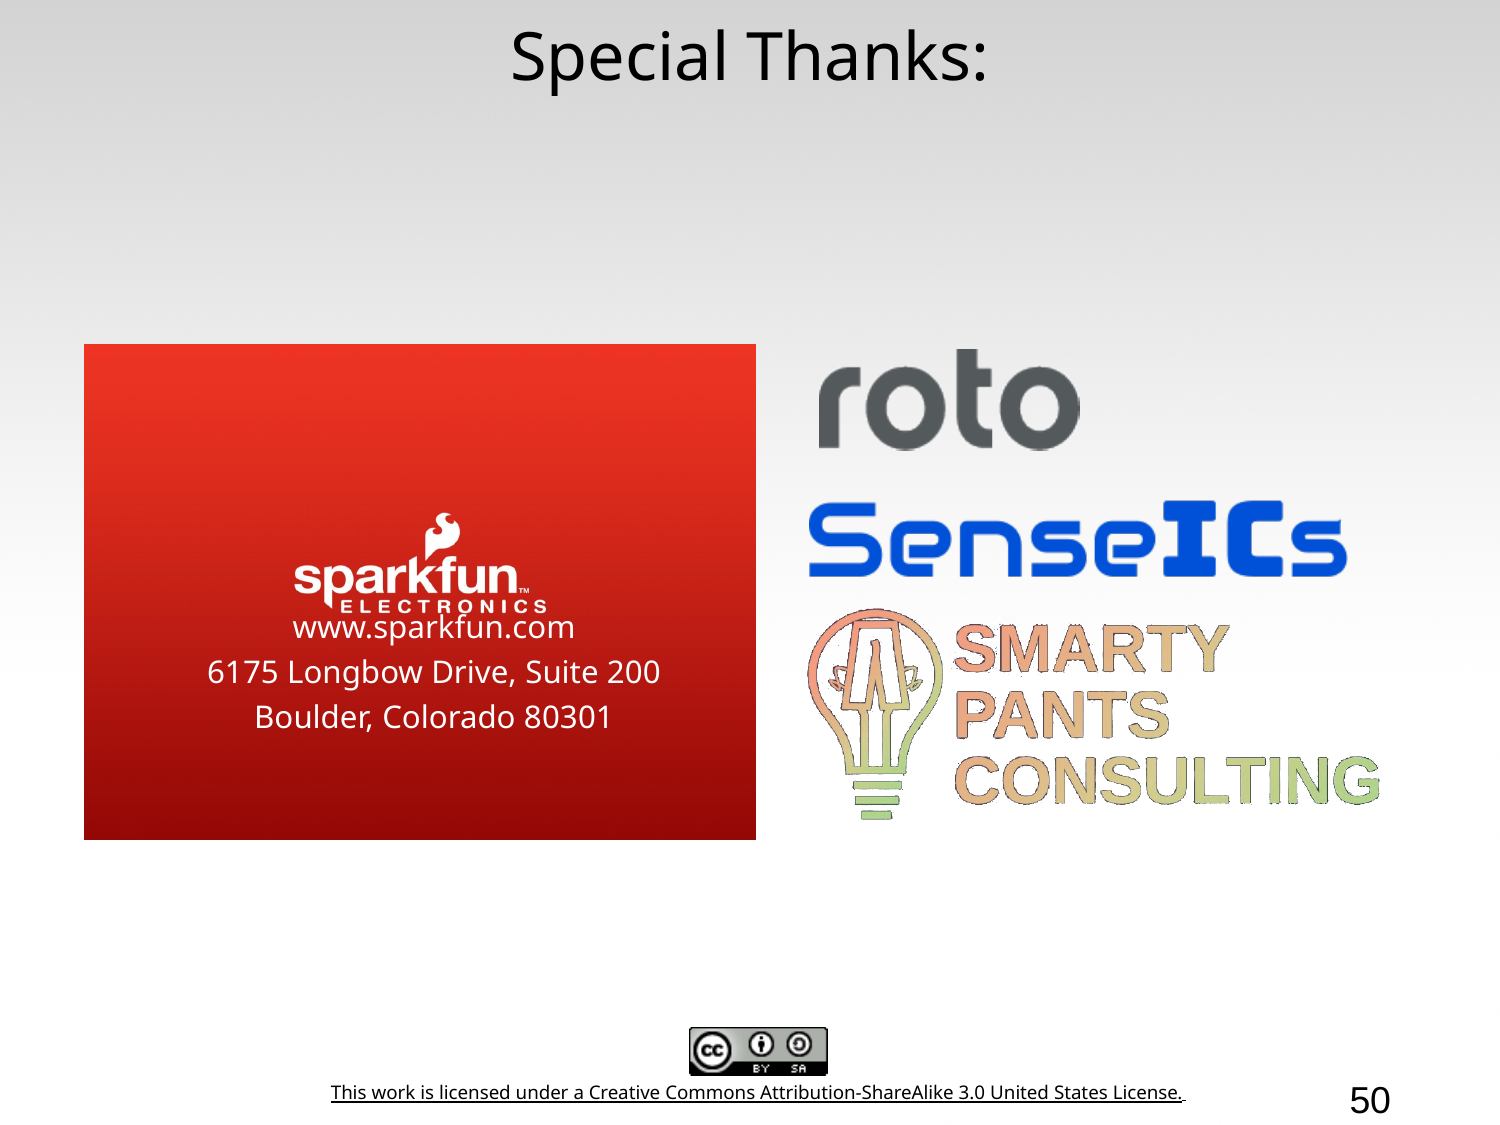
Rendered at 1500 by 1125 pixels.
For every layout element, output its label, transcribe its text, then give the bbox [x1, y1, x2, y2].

text_box www.sparkfun.com 6175 Longbow Drive, Suite 200 Boulder, Colorado 80301 [166, 627, 702, 716]
title Special Thanks: [112, 0, 1388, 188]
picture [0, 0, 1500, 1125]
